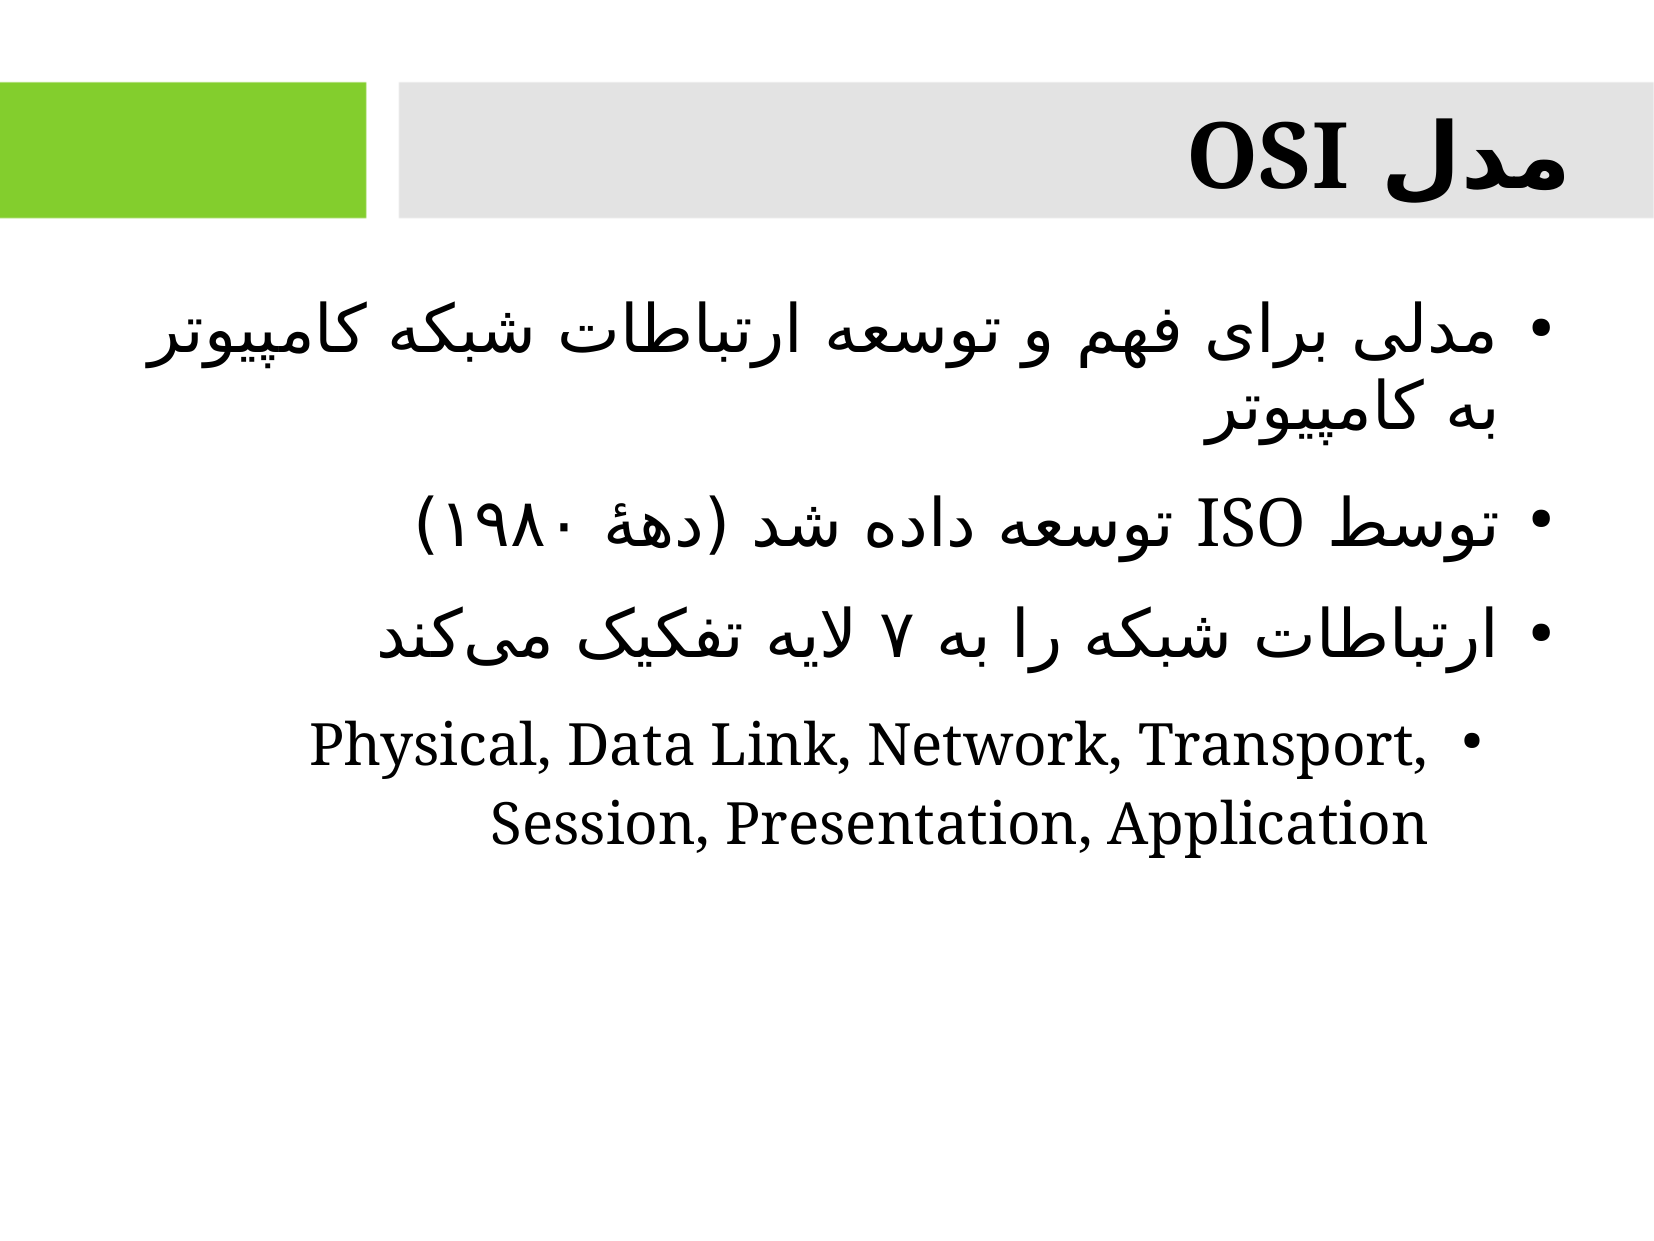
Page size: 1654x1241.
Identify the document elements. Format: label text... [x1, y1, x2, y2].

picture [0, 0, 1654, 1241]
list مدلی برای فهم و توسعه ارتباطات شبکه کامپیوتر به کامپیوتر توسط ISO توسعه داده شد (دههٔ ۱۹۸۰) ارتباطات شبکه را به ۷ لایه تفکیک می‌کند Physical, Data Link, Network, Transport, Session, Presentation, Application [82, 290, 1571, 1109]
title مدل OSI [82, 49, 1571, 257]
